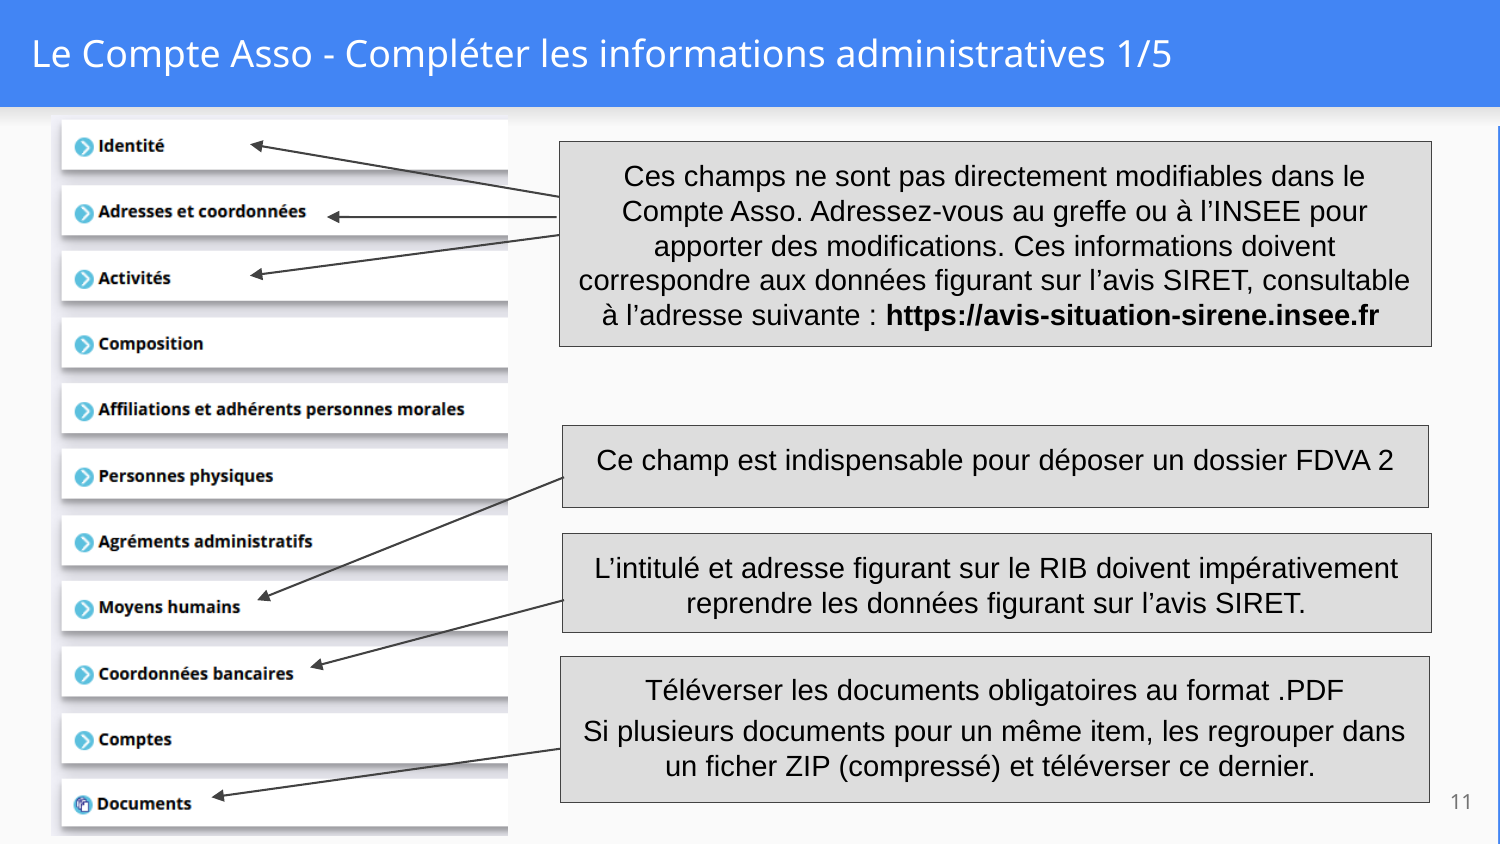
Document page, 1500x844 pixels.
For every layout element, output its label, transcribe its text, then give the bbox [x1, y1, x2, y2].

text_box Ces champs ne sont pas directement modifiables dans le Compte Asso. Adressez-vous au greffe ou à l’INSEE pour apporter des modifications. Ces informations doivent correspondre aux données figurant sur l’avis SIRET, consultable à l’adresse suivante : https://avis-situation-sirene.insee.fr [559, 141, 1432, 347]
text_box L’intitulé et adresse figurant sur le RIB doivent impérativement reprendre les données figurant sur l’avis SIRET. [562, 533, 1432, 633]
picture [51, 115, 508, 836]
text_box Ce champ est indispensable pour déposer un dossier FDVA 2 [562, 425, 1429, 508]
slide_number <numéro> [1398, 770, 1489, 835]
title Le Compte Asso - Compléter les informations administratives 1/5 [16, 2, 1464, 102]
text_box Téléverser les documents obligatoires au format .PDF Si plusieurs documents pour un même item, les regrouper dans un ficher ZIP (compressé) et téléverser ce dernier. [560, 656, 1430, 803]
